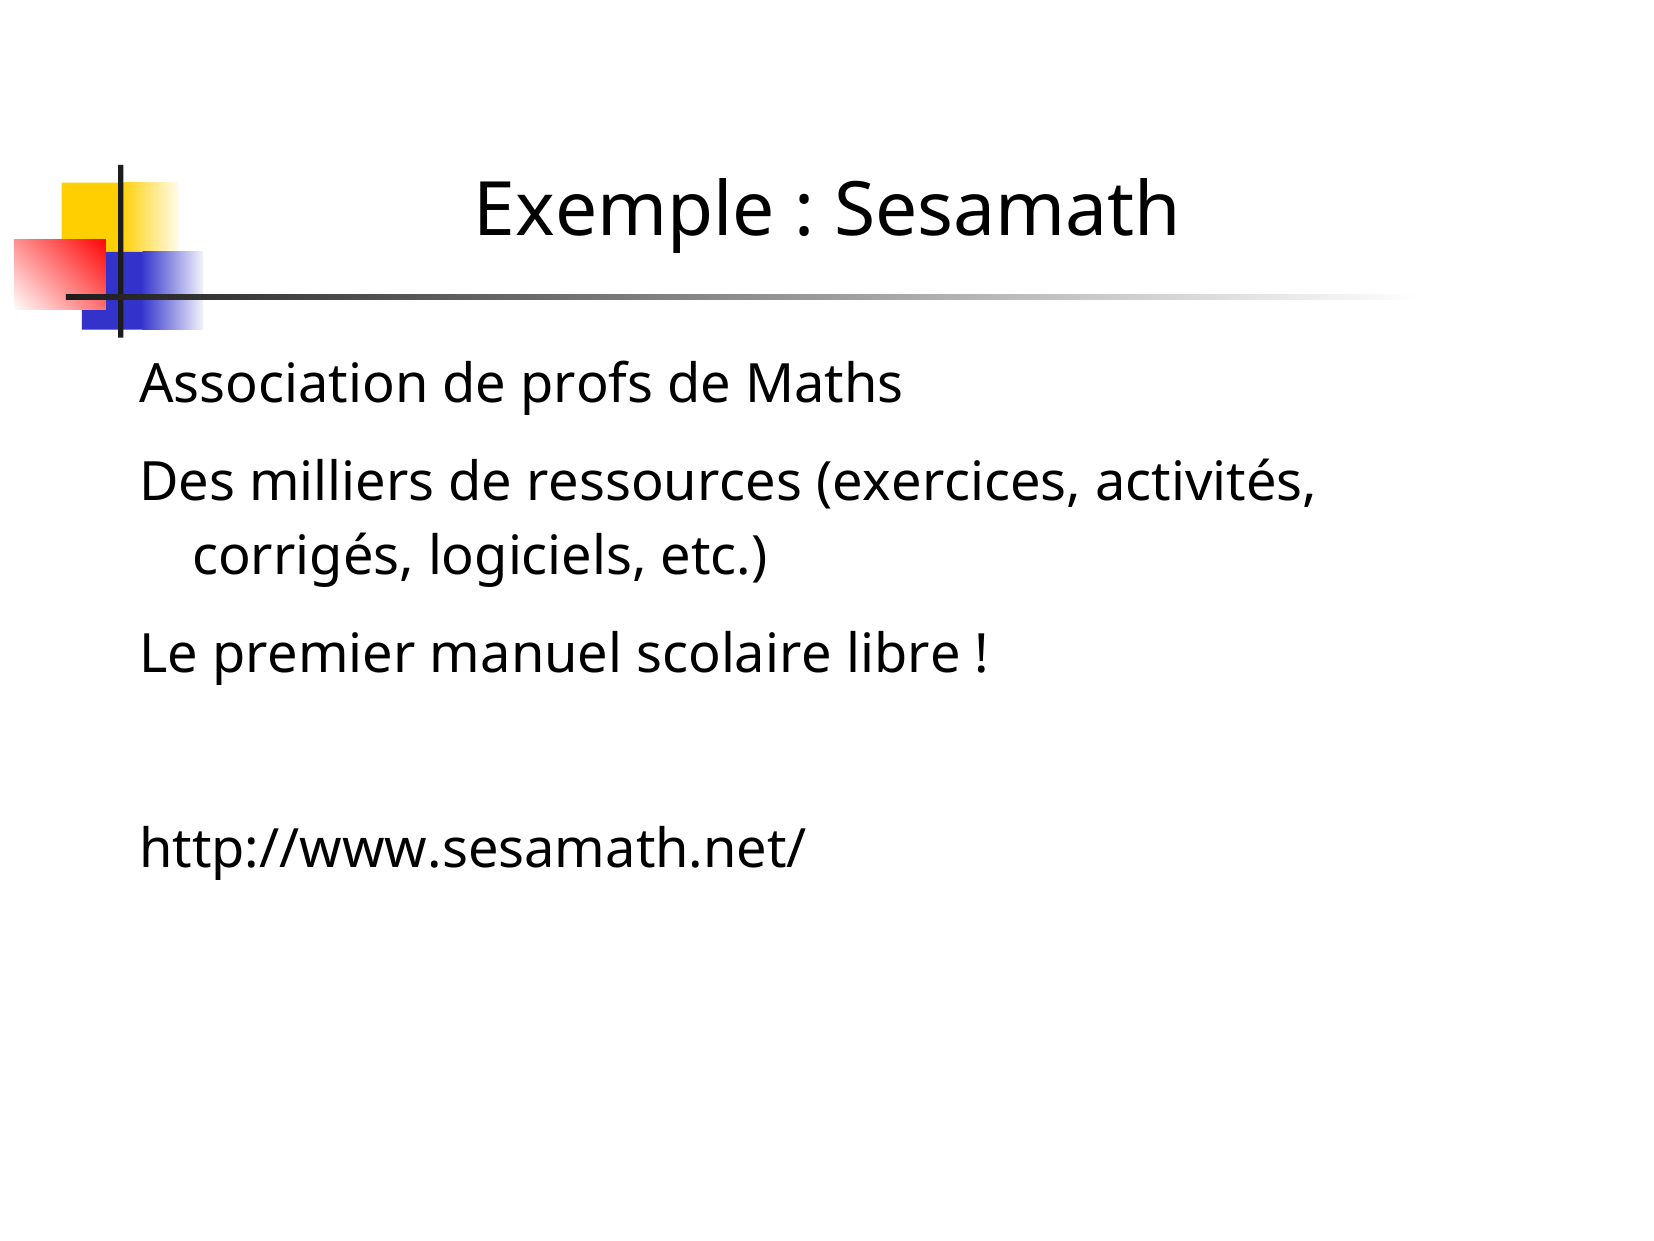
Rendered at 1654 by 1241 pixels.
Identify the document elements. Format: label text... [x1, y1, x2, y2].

list Association de profs de Maths Des milliers de ressources (exercices, activités, corrigés, logiciels, etc.) Le premier manuel scolaire libre ! http://www.sesamath.net/ [121, 344, 1534, 1127]
title Exemple : Sesamath [121, 102, 1534, 311]
